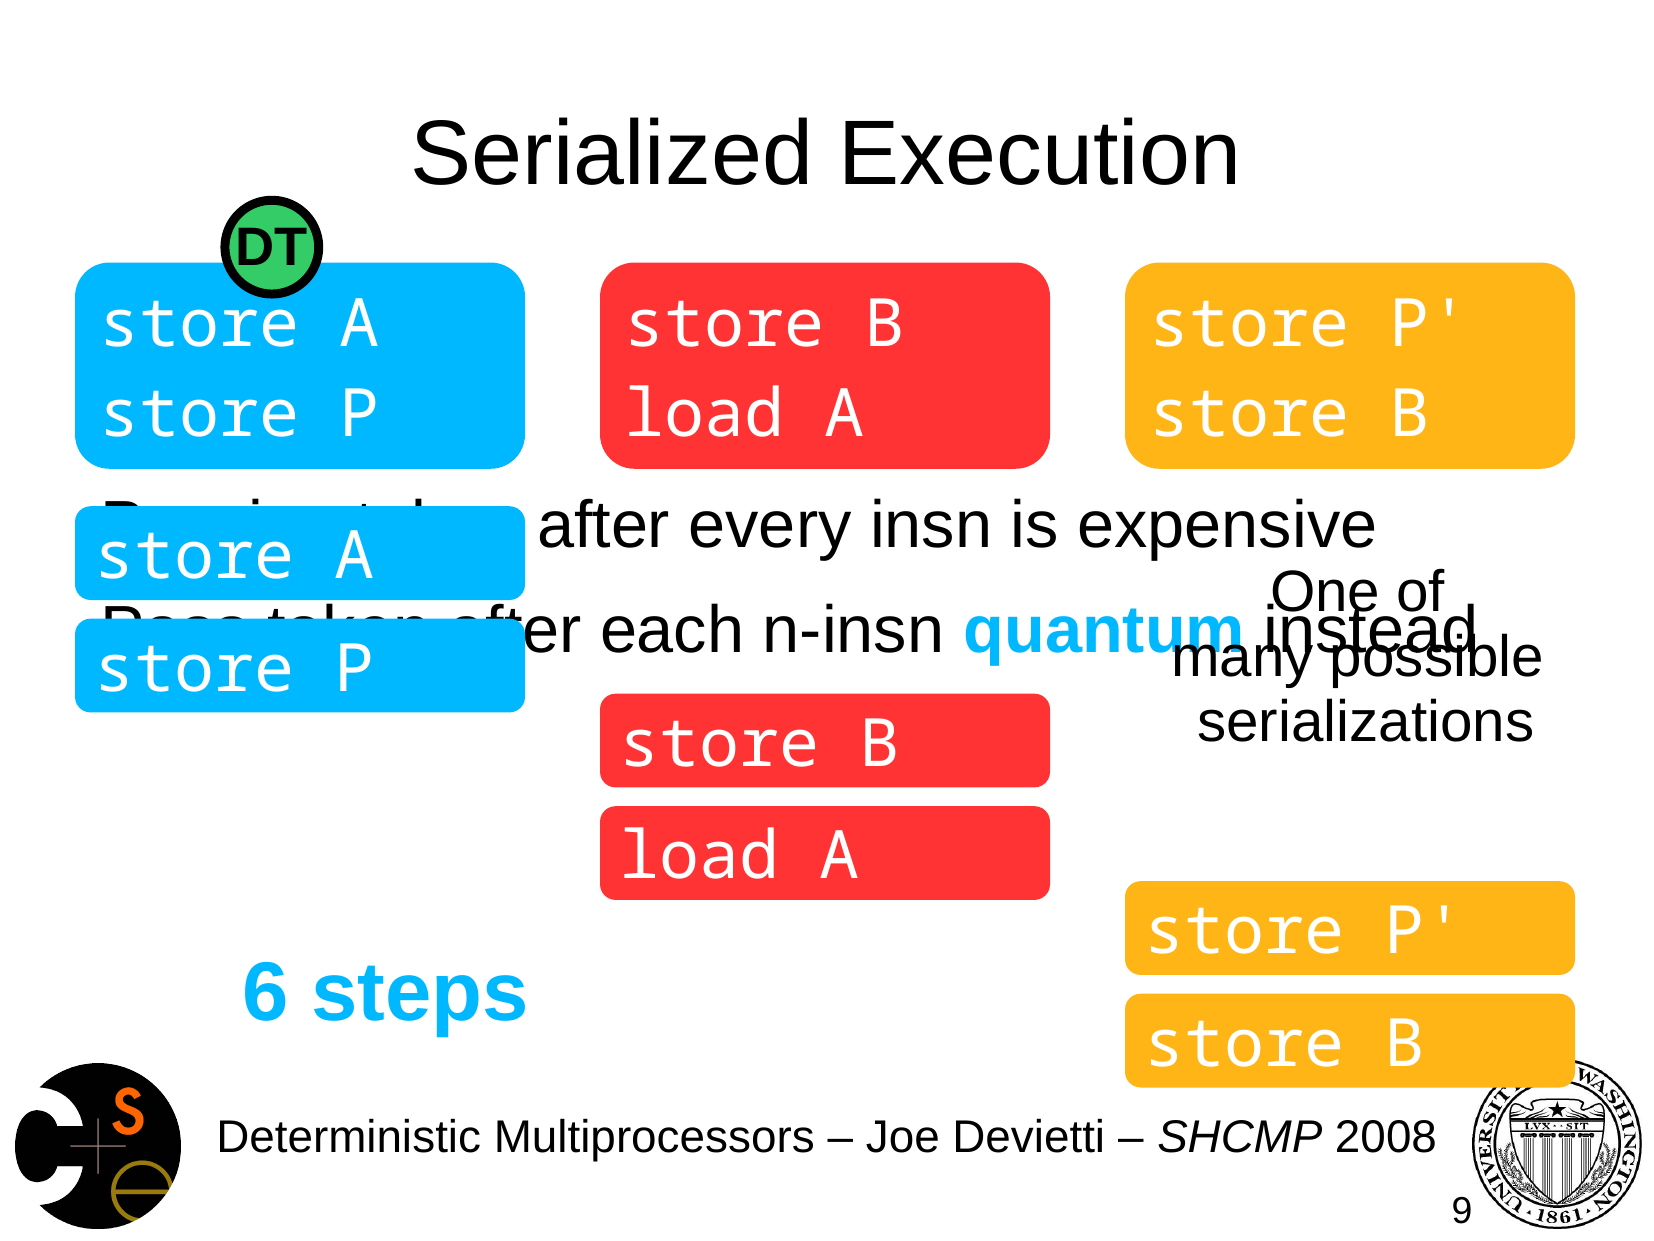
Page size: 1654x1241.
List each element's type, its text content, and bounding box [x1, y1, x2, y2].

text_box store B [600, 693, 1051, 788]
text_box store A [75, 506, 526, 601]
text_box load A [600, 806, 1051, 900]
text_box DT [224, 200, 319, 295]
list Passing token after every insn is expensive Pass token after each n-insn quantum instead [82, 487, 1571, 1094]
picture [15, 1063, 181, 1229]
text_box One of many possible serializations [1156, 551, 1576, 784]
picture [1472, 1058, 1642, 1229]
text_box store P' store B [1125, 262, 1576, 469]
text_box 6 steps [227, 937, 544, 1060]
text_box store A store P [75, 262, 526, 469]
text_box store P [75, 618, 526, 713]
title Serialized Execution [82, 49, 1571, 257]
text_box store B [1125, 993, 1576, 1088]
text_box store B load A [600, 262, 1051, 469]
text_box store P' [1125, 881, 1576, 975]
